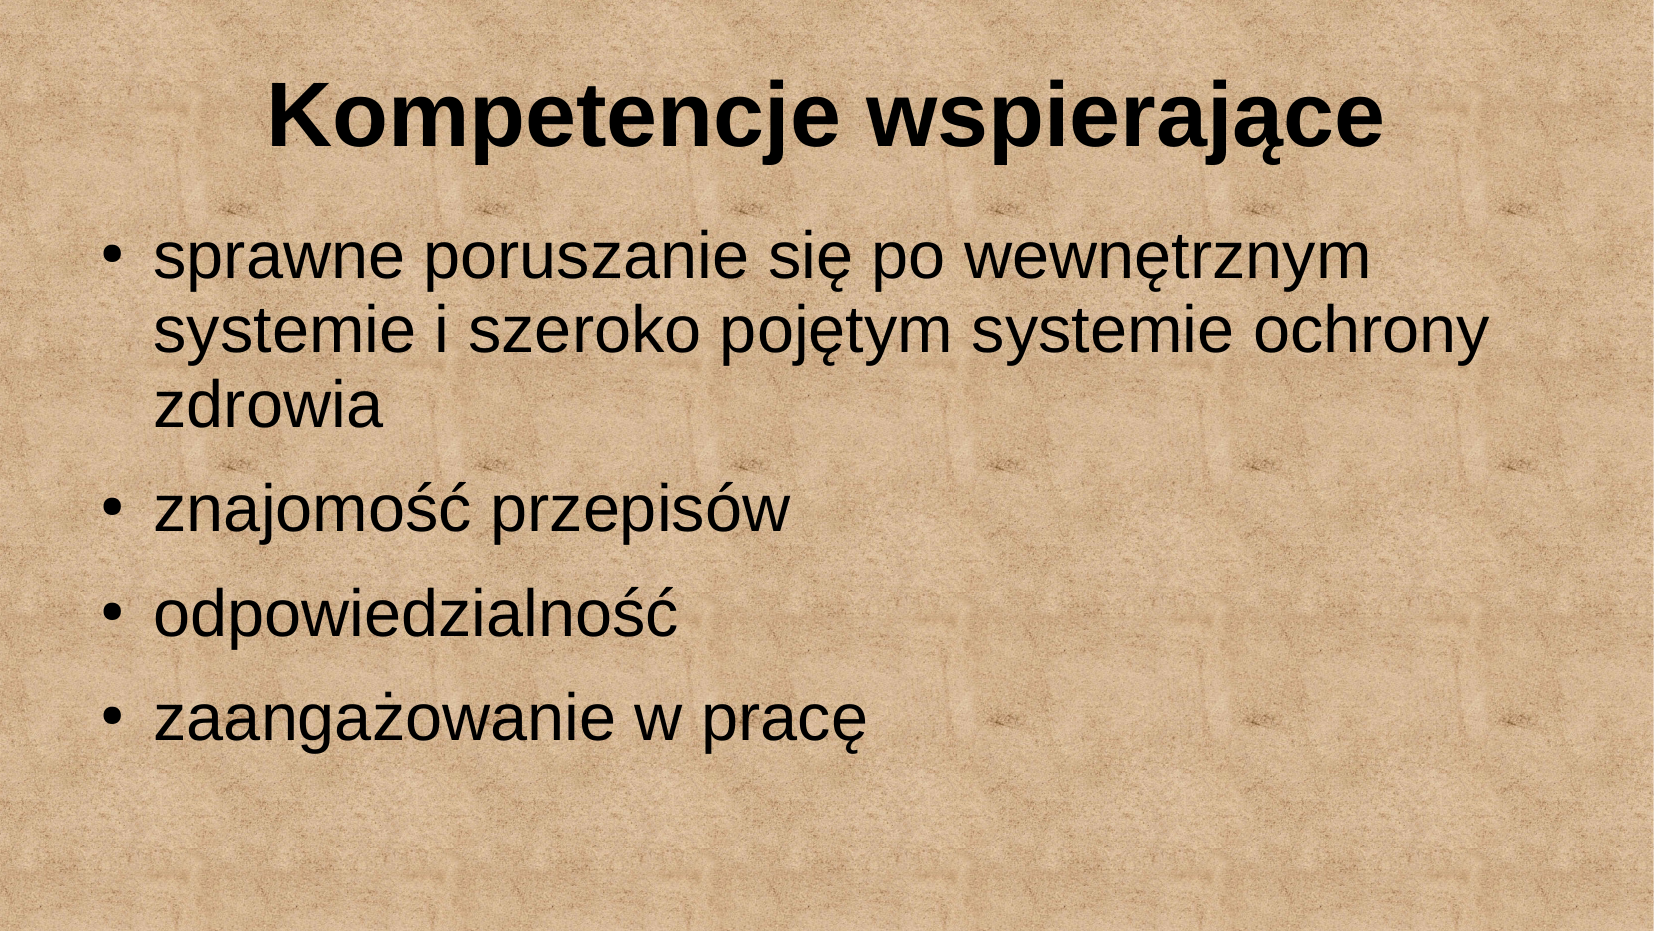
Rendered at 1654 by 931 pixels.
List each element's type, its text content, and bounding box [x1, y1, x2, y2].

title Kompetencje wspierające [82, 37, 1571, 193]
list sprawne poruszanie się po wewnętrznym systemie i szeroko pojętym systemie ochrony zdrowia znajomość przepisów odpowiedzialność zaangażowanie w pracę [82, 217, 1571, 758]
picture [0, 0, 1654, 931]
